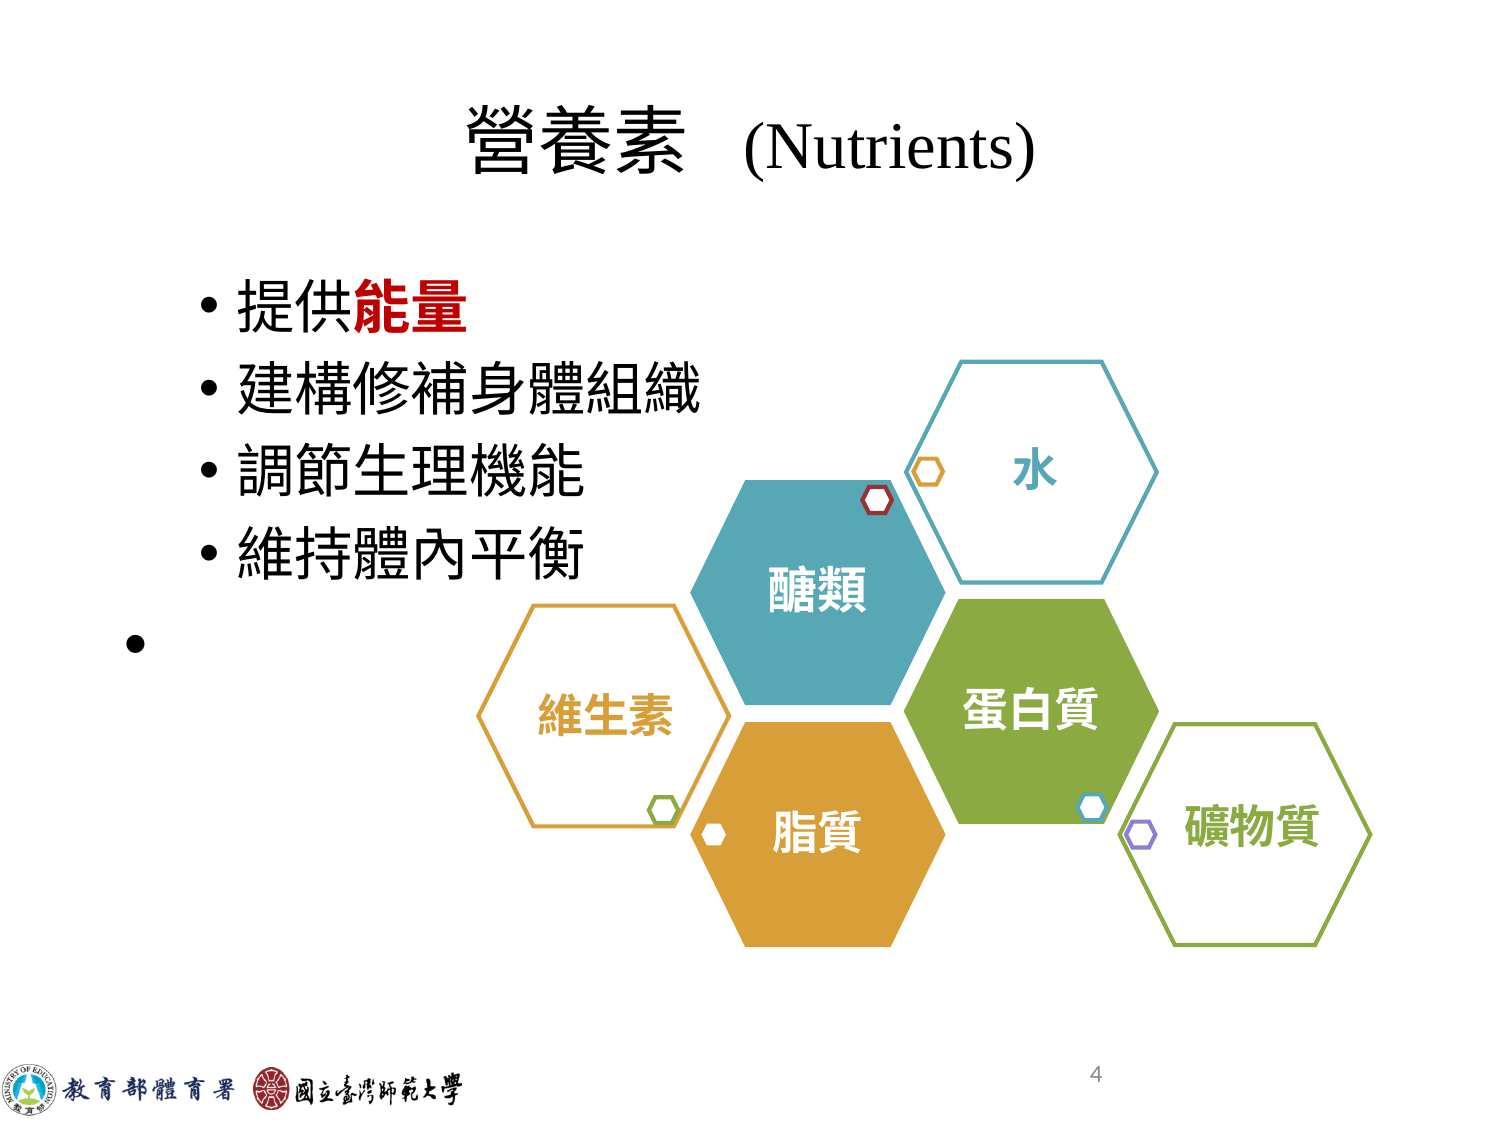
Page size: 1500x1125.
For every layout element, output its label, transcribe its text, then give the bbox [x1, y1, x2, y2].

text_box 蛋白質 [906, 600, 1157, 822]
text_box [478, 605, 730, 827]
text_box 醣類 [692, 482, 944, 704]
list 提供能量 建構修補身體組織 調節生理機能 維持體內平衡 [108, 262, 1459, 716]
text_box [862, 487, 892, 513]
text_box [906, 361, 1157, 583]
text_box 維生素 [522, 686, 690, 750]
title 營養素 (Nutrients) [75, 45, 1426, 233]
text_box 礦物質 [1169, 797, 1337, 861]
text_box [1077, 794, 1107, 821]
text_box [699, 821, 729, 848]
text_box [1074, 1042, 1426, 1103]
text_box 脂質 [692, 724, 944, 946]
text_box [1119, 724, 1371, 945]
text_box 水 [997, 440, 1073, 504]
